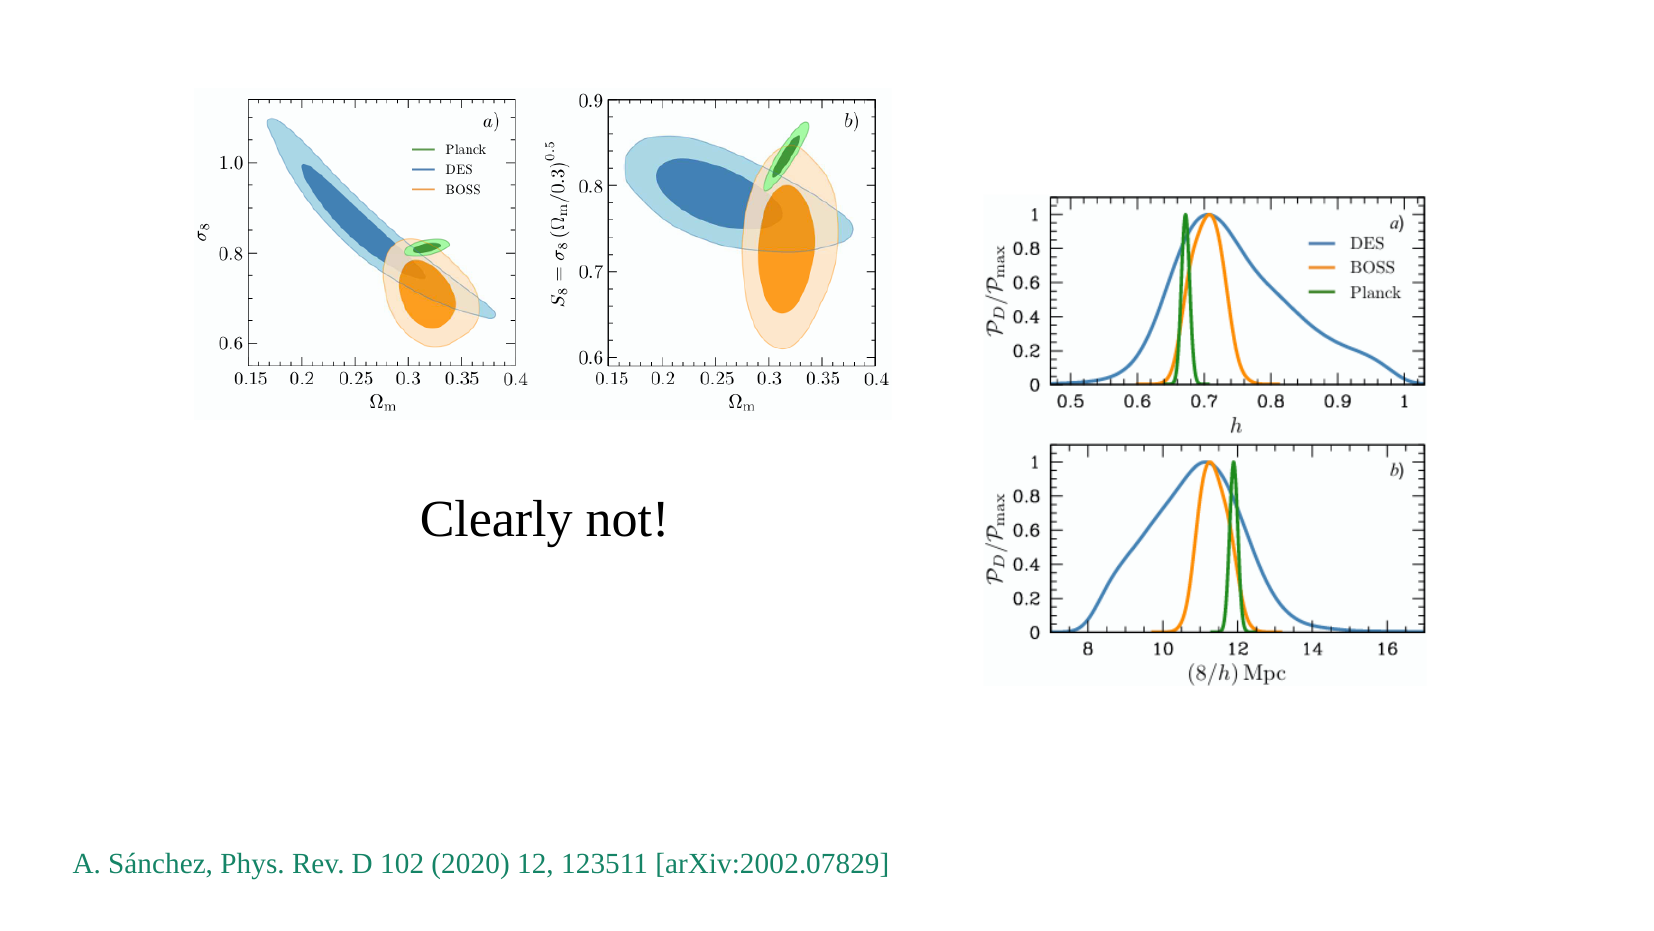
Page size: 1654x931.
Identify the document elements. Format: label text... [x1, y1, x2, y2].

text_box A. Sánchez, Phys. Rev. D 102 (2020) 12, 123511 [arXiv:2002.07829] [57, 840, 991, 931]
picture [175, 74, 901, 421]
picture [960, 164, 1453, 686]
text_box Clearly not! [405, 482, 841, 556]
